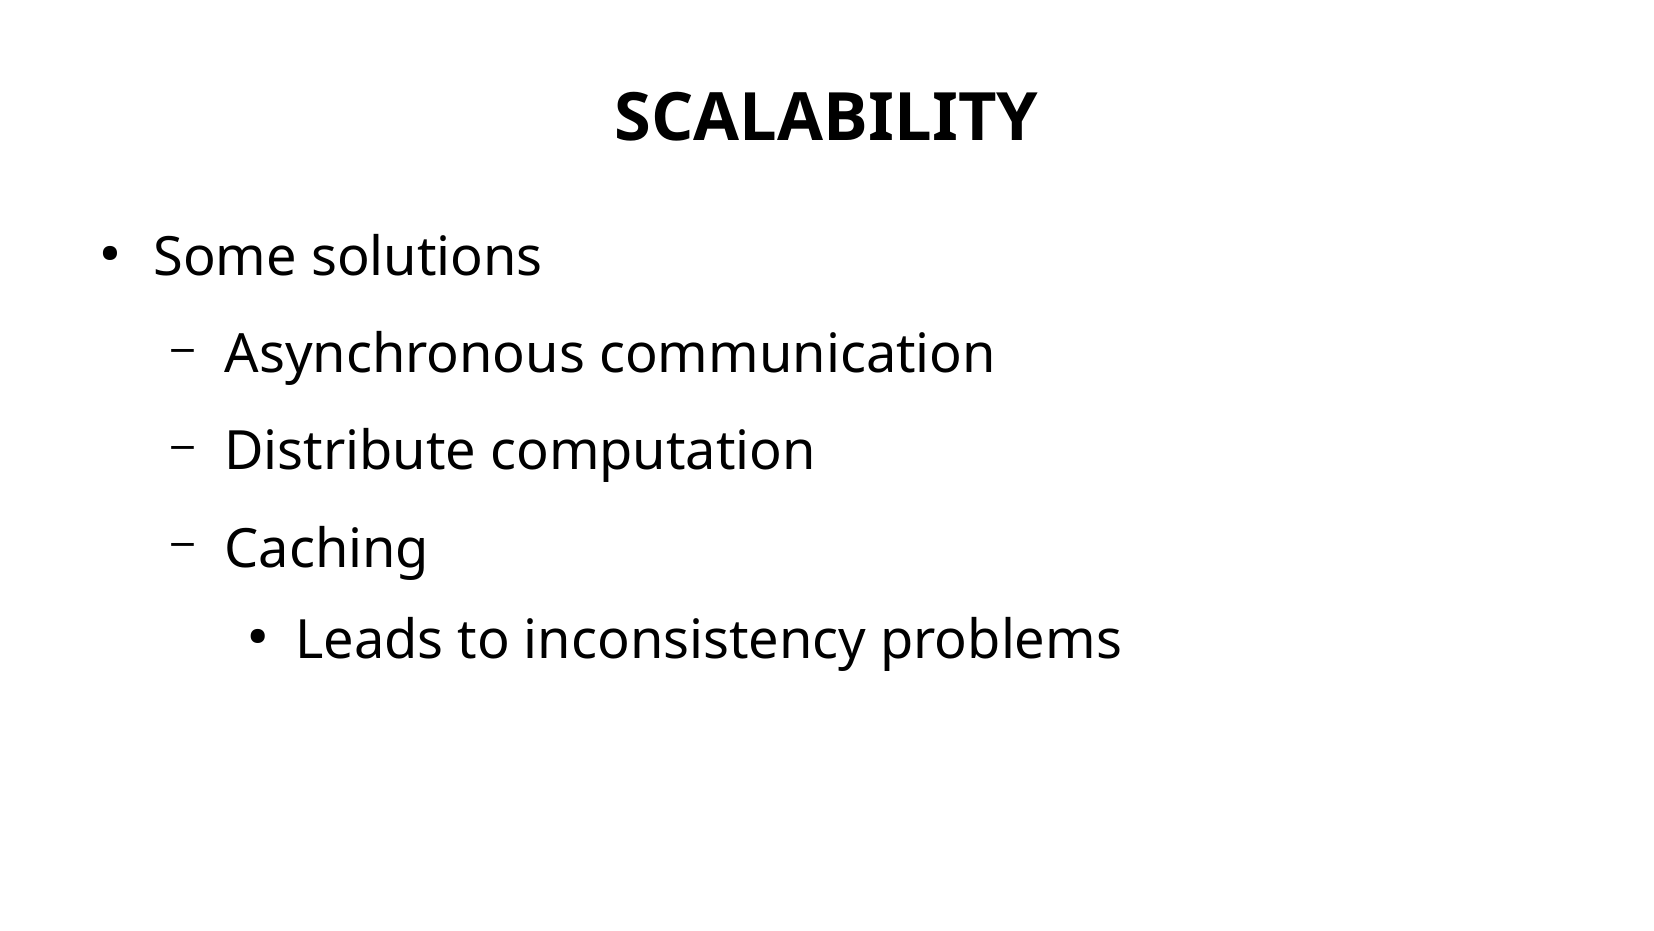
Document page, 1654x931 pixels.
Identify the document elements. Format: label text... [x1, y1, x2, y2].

title SCALABILITY [82, 36, 1571, 193]
list Some solutions Asynchronous communication Distribute computation Caching Leads to inconsistency problems [82, 217, 1571, 757]
